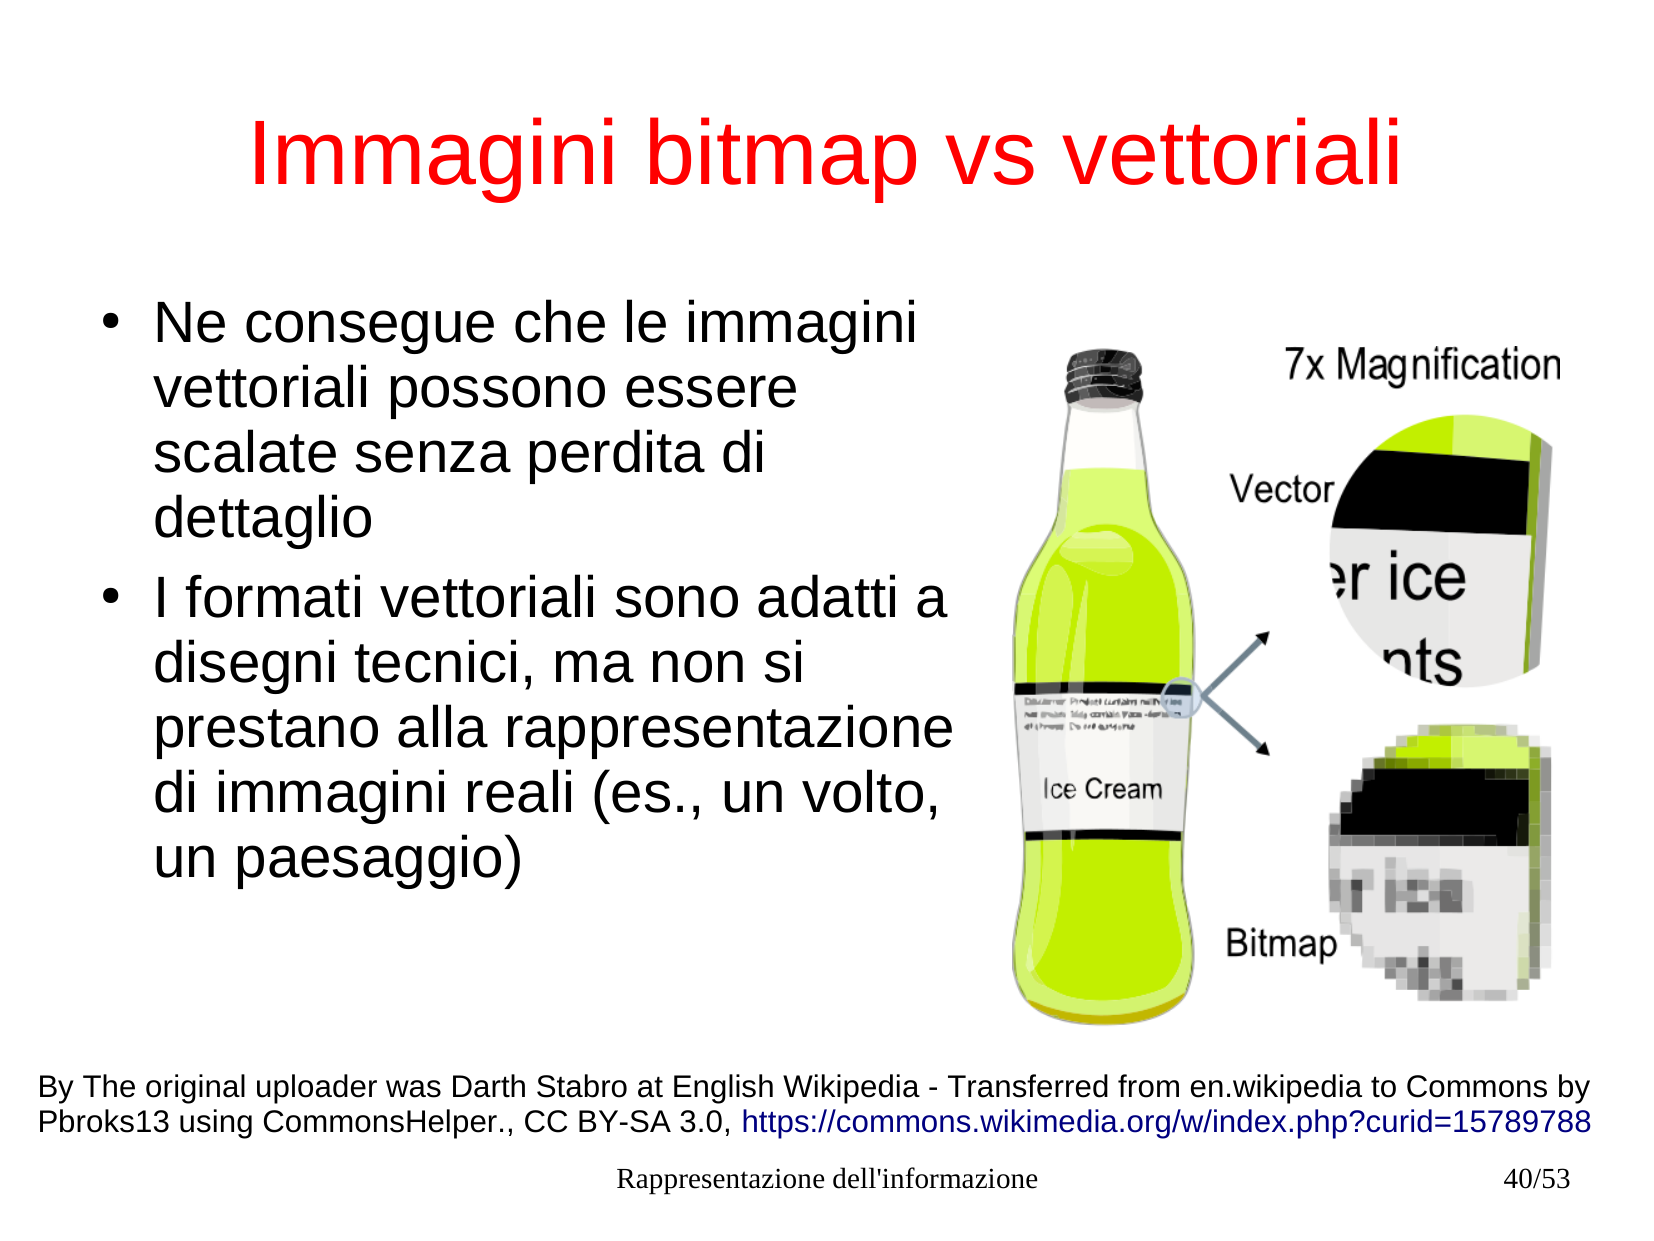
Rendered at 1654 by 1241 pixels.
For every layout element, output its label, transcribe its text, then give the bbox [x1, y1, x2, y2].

text_box By The original uploader was Darth Stabro at English Wikipedia - Transferred from en.wikipedia to Commons by Pbroks13 using CommonsHelper., CC BY-SA 3.0, https://commons.wikimedia.org/w/index.php?curid=15789788 [37, 1069, 1613, 1141]
list Ne consegue che le immagini vettoriali possono essere scalate senza perdita di dettaglio I formati vettoriali sono adatti a disegni tecnici, ma non si prestano alla rappresentazione di immagini reali (es., un volto, un paesaggio) [82, 290, 976, 1069]
title Immagini bitmap vs vettoriali [82, 49, 1571, 257]
picture [1012, 346, 1560, 1051]
